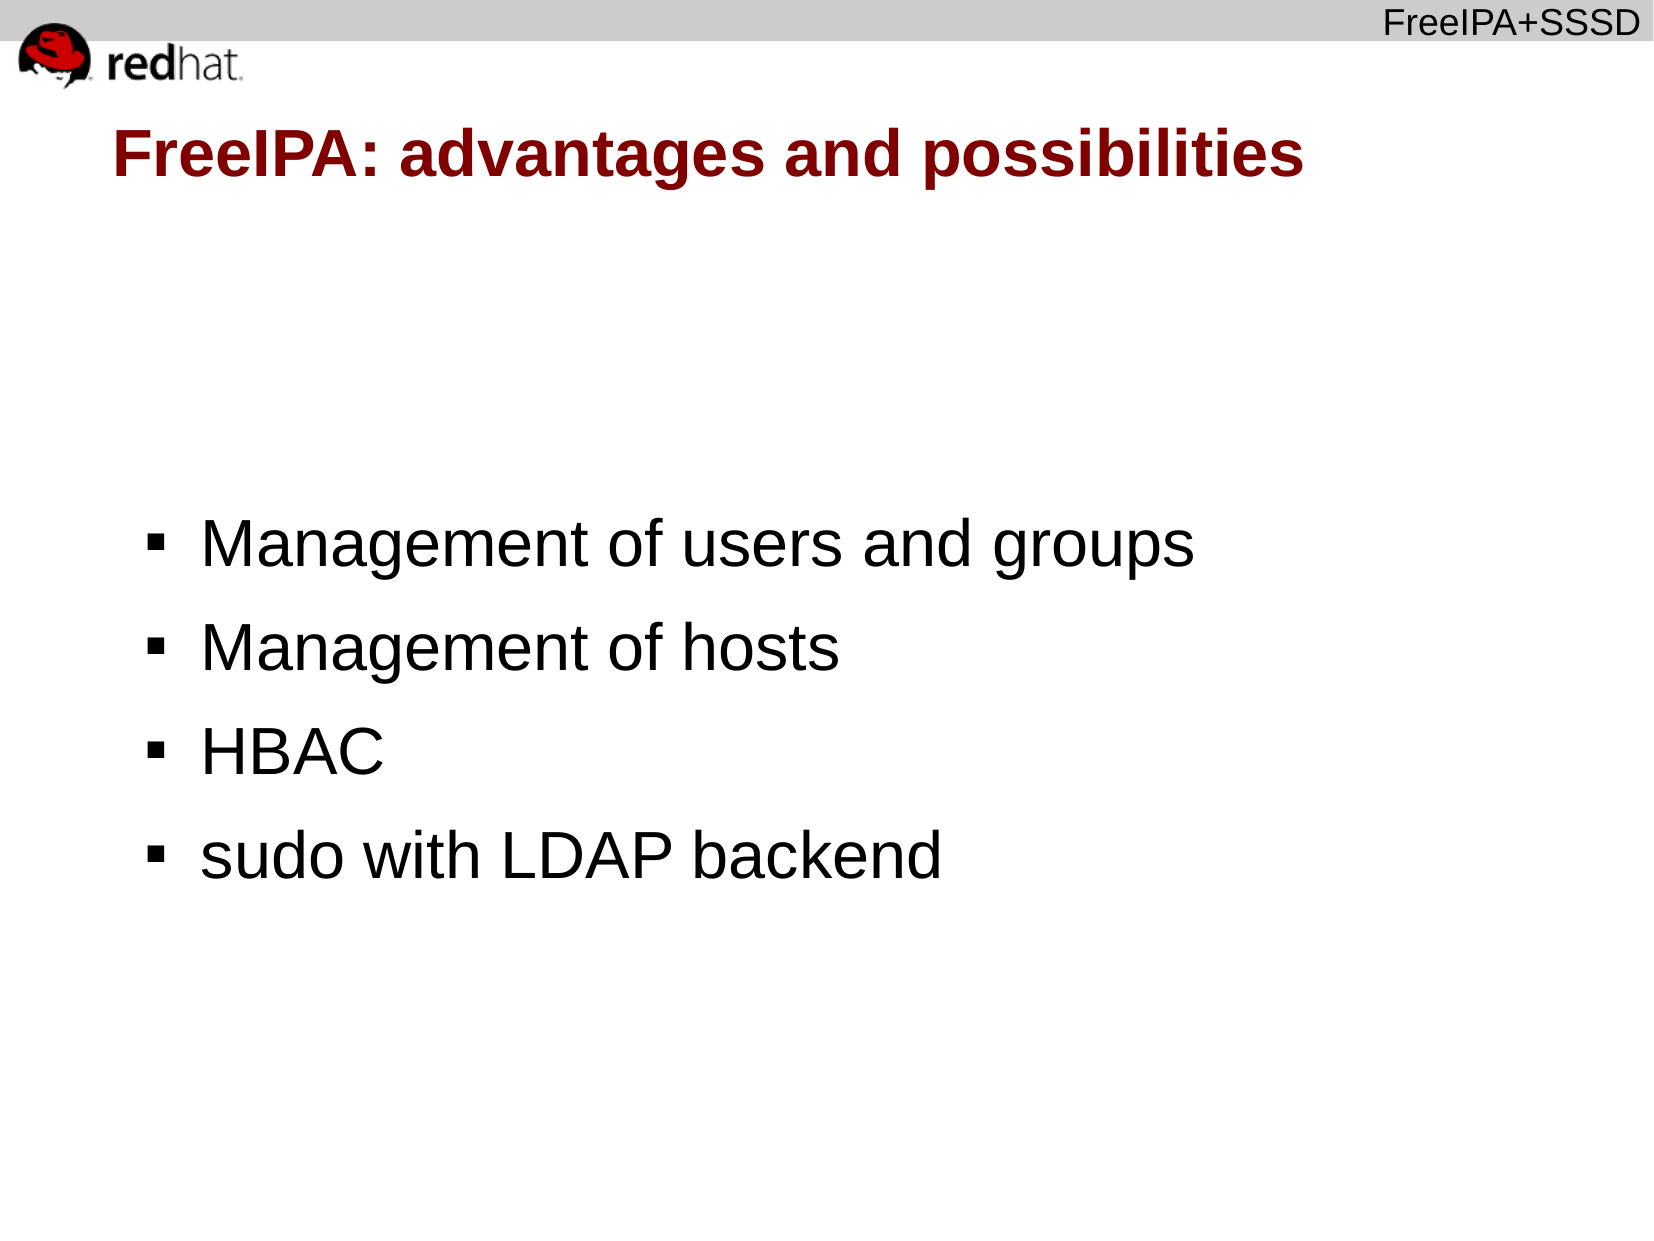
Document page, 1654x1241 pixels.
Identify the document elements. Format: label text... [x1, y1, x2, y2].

picture [18, 23, 243, 97]
text_box [0, 0, 1368, 42]
text_box FreeIPA+SSSD [1368, 0, 1654, 52]
title FreeIPA: advantages and possibilities [82, 49, 1571, 257]
list Management of users and groups Management of hosts HBAC sudo with LDAP backend [82, 290, 1571, 1109]
